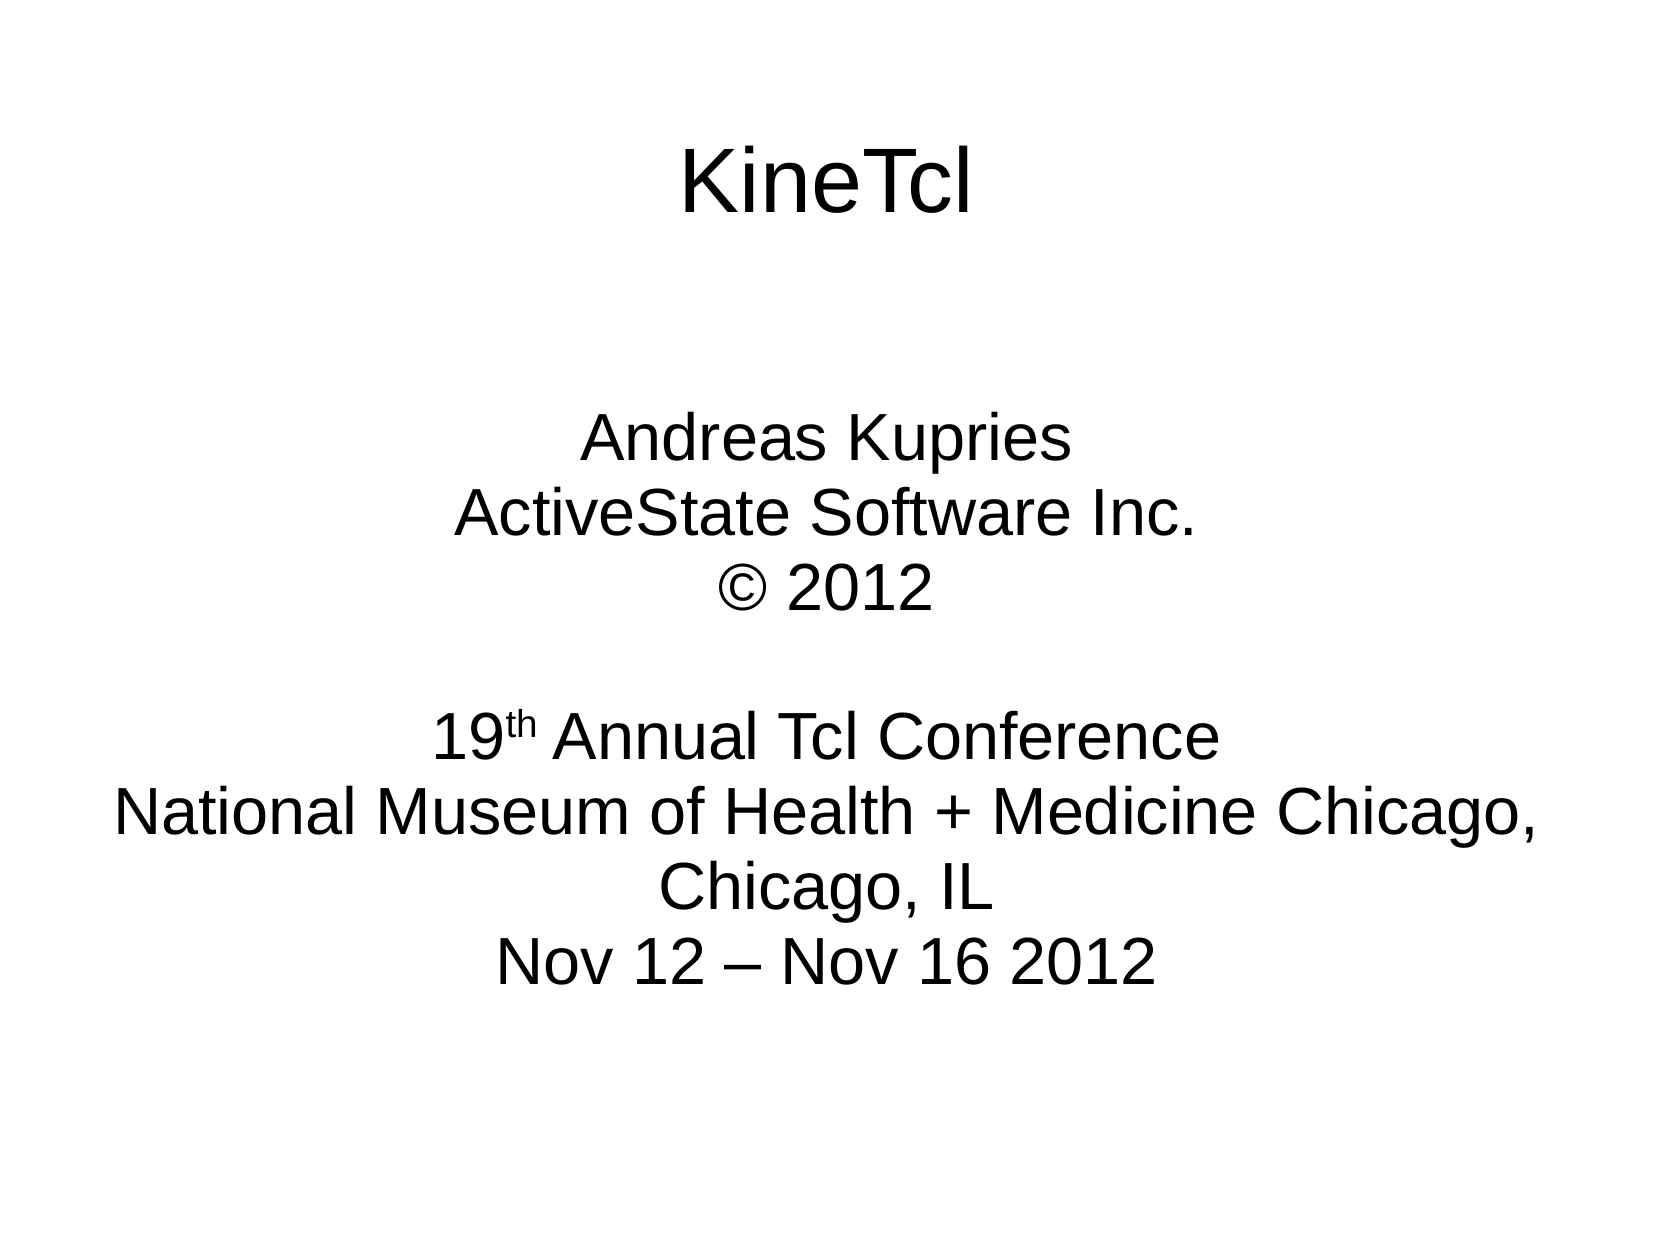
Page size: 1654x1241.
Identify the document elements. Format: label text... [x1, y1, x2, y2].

title KineTcl [82, 77, 1571, 285]
subtitle Andreas Kupries ActiveState Software Inc. © 2012 19th Annual Tcl Conference National Museum of Health + Medicine Chicago, Chicago, IL Nov 12 – Nov 16 2012 [82, 290, 1571, 1109]
